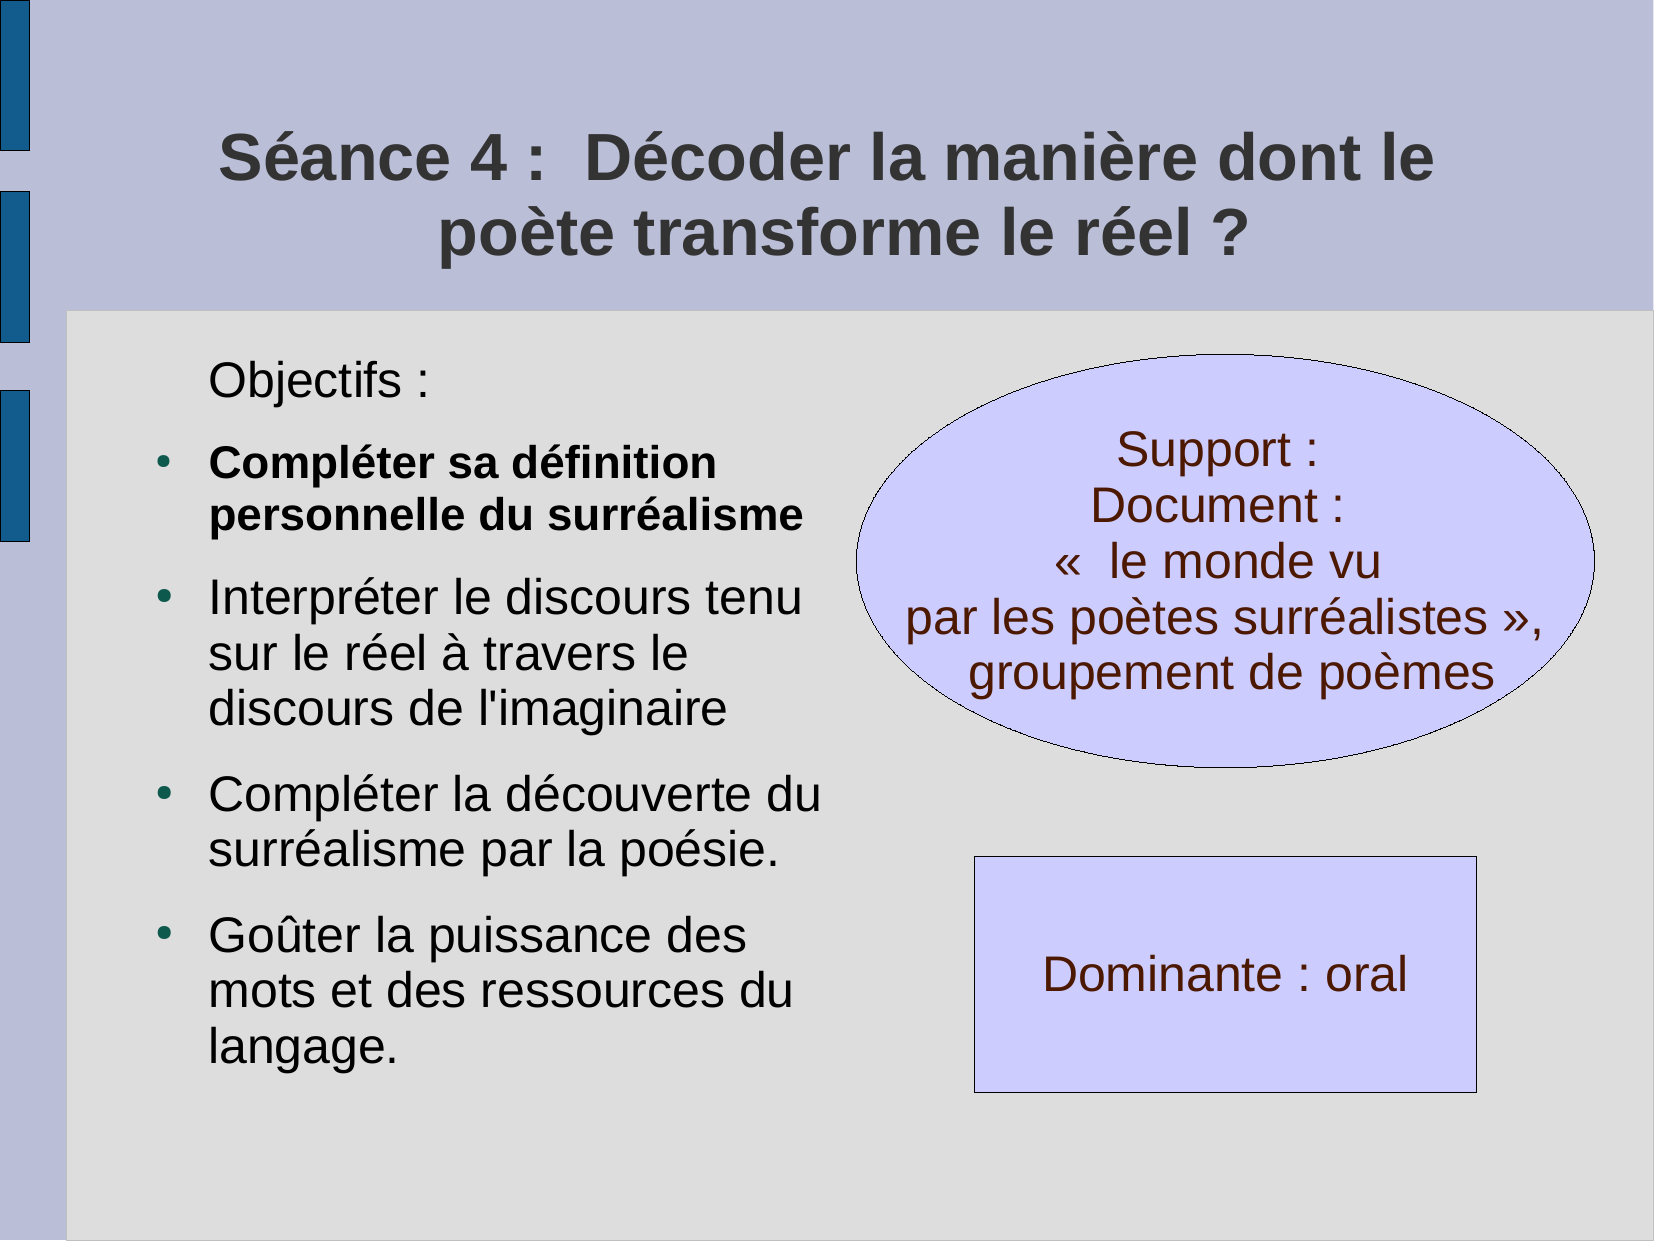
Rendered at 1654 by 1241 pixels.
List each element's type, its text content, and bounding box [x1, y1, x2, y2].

title Séance 4 : Décoder la manière dont le poète transforme le réel ? [121, 91, 1534, 299]
text_box Dominante : oral [974, 856, 1477, 1093]
list Objectifs : Compléter sa définition personnelle du surréalisme Interpréter le discours tenu sur le réel à travers le discours de l'imaginaire Compléter la découverte du surréalisme par la poésie. Goûter la puissance des mots et des ressources du langage. [137, 351, 827, 1134]
text_box Support : Document : « le monde vu par les poètes surréalistes », groupement de poèmes [856, 354, 1595, 768]
